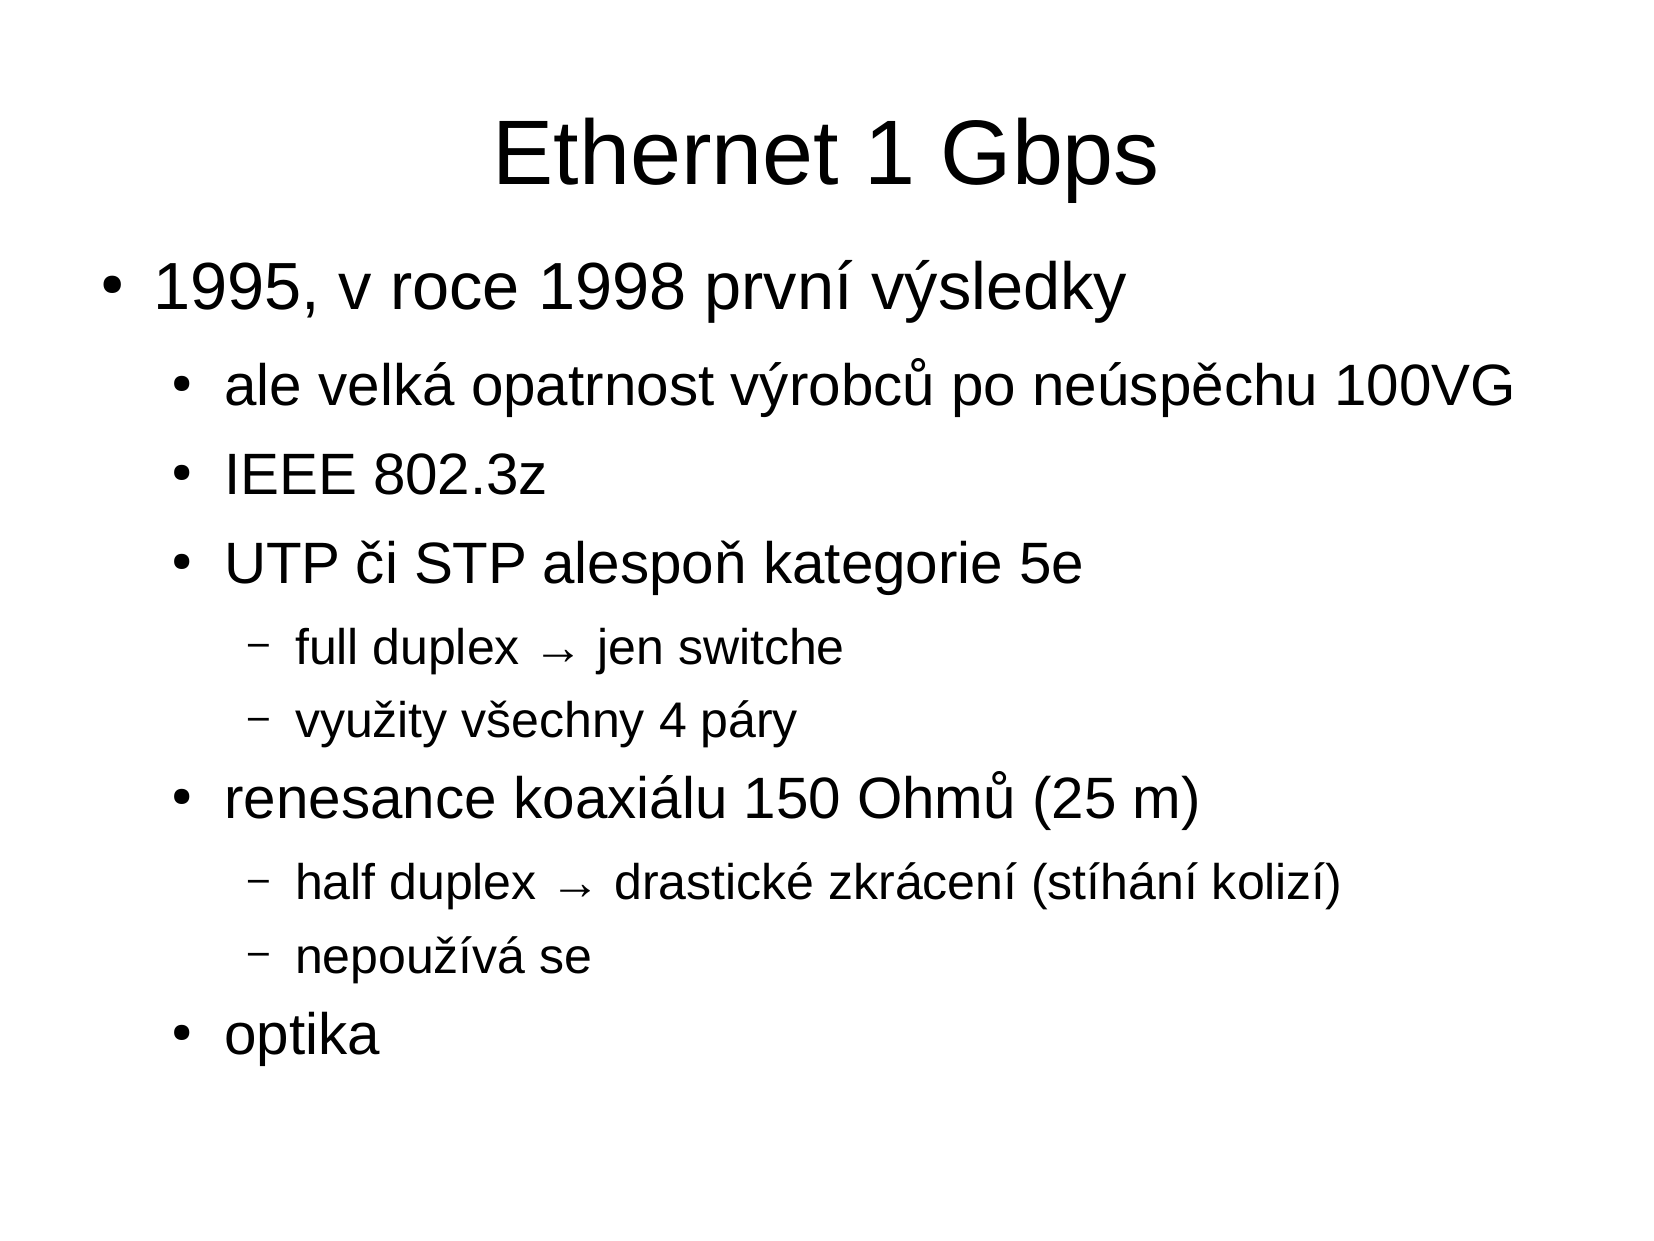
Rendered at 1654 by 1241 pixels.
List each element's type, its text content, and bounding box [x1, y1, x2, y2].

list 1995, v roce 1998 první výsledky ale velká opatrnost výrobců po neúspěchu 100VG IEEE 802.3z UTP či STP alespoň kategorie 5e full duplex → jen switche využity všechny 4 páry renesance koaxiálu 150 Ohmů (25 m) half duplex → drastické zkrácení (stíhání kolizí) nepoužívá se optika [82, 248, 1571, 1067]
title Ethernet 1 Gbps [82, 56, 1571, 248]
